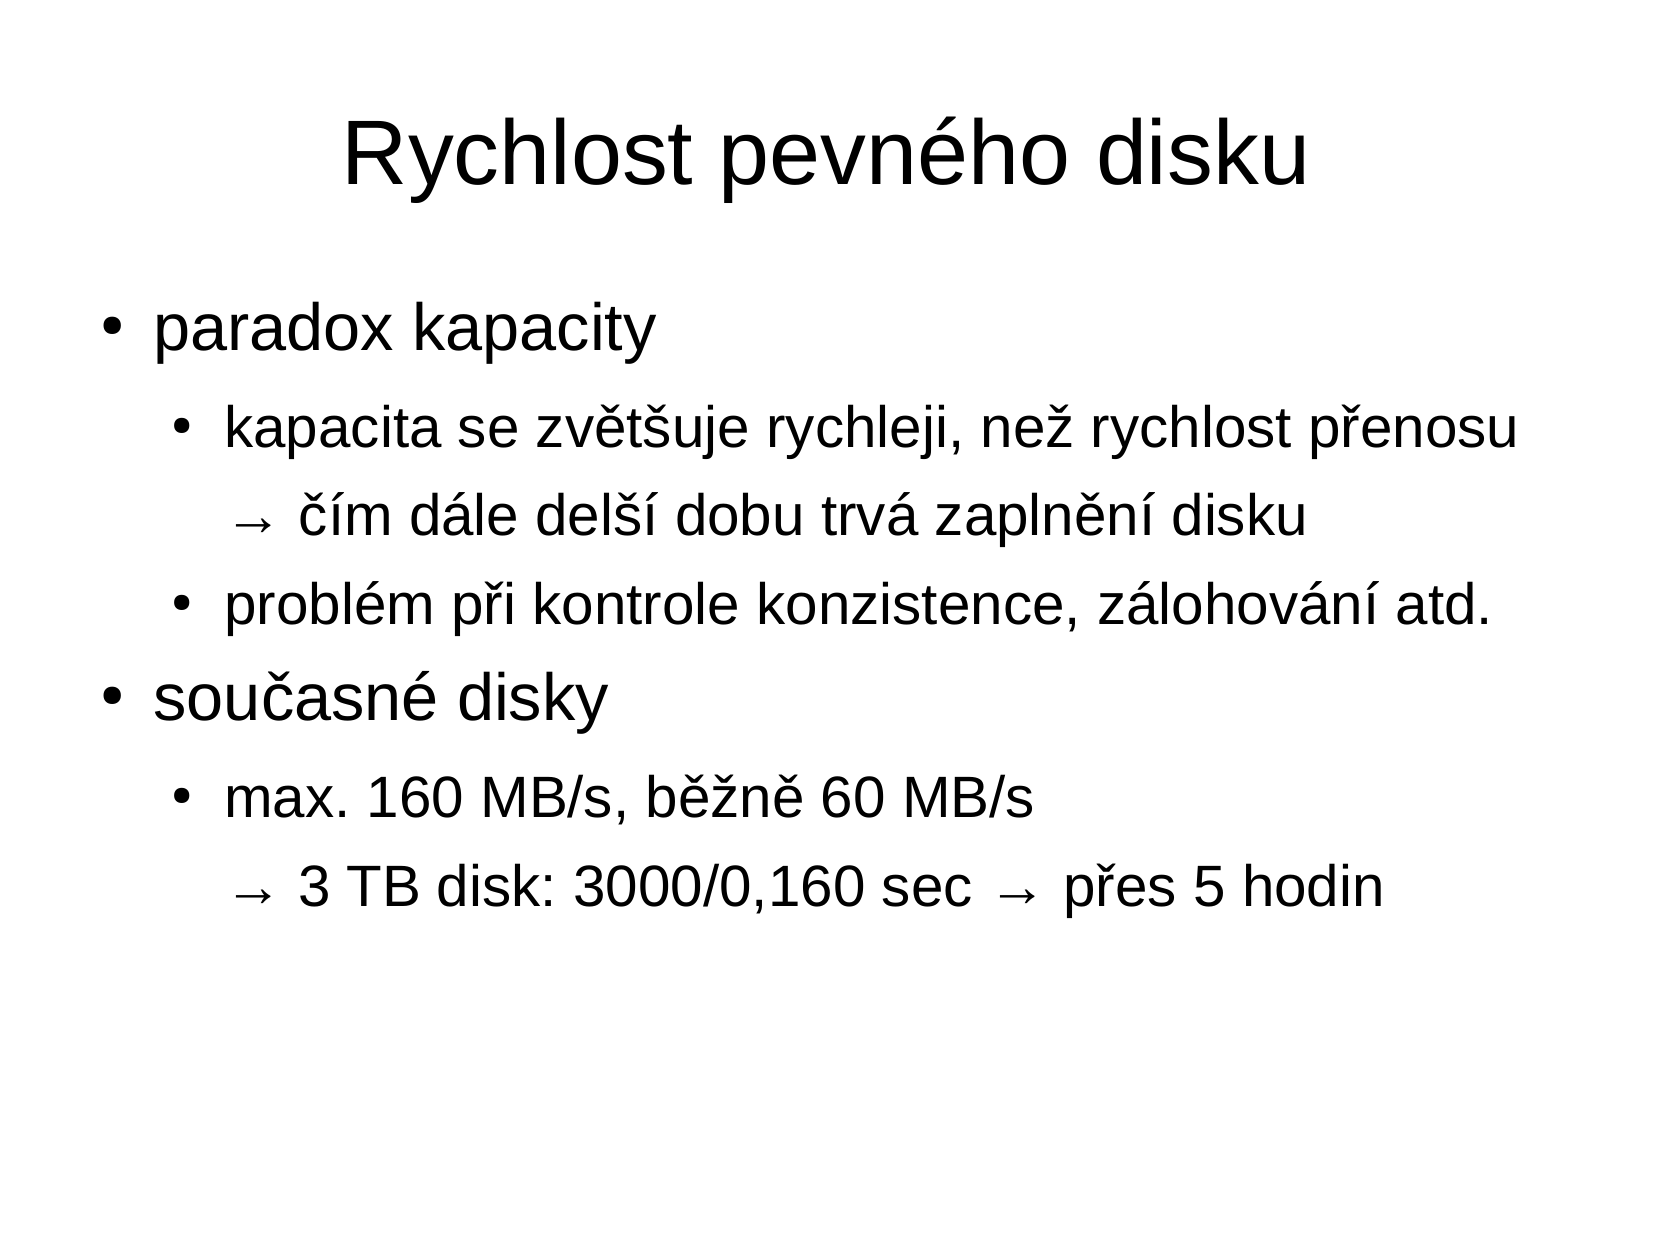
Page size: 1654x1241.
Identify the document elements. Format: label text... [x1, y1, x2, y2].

title Rychlost pevného disku [82, 56, 1571, 250]
list paradox kapacity kapacita se zvětšuje rychleji, než rychlost přenosu → čím dále delší dobu trvá zaplnění disku problém při kontrole konzistence, zálohování atd. současné disky max. 160 MB/s, běžně 60 MB/s → 3 TB disk: 3000/0,160 sec → přes 5 hodin [82, 290, 1571, 1094]
